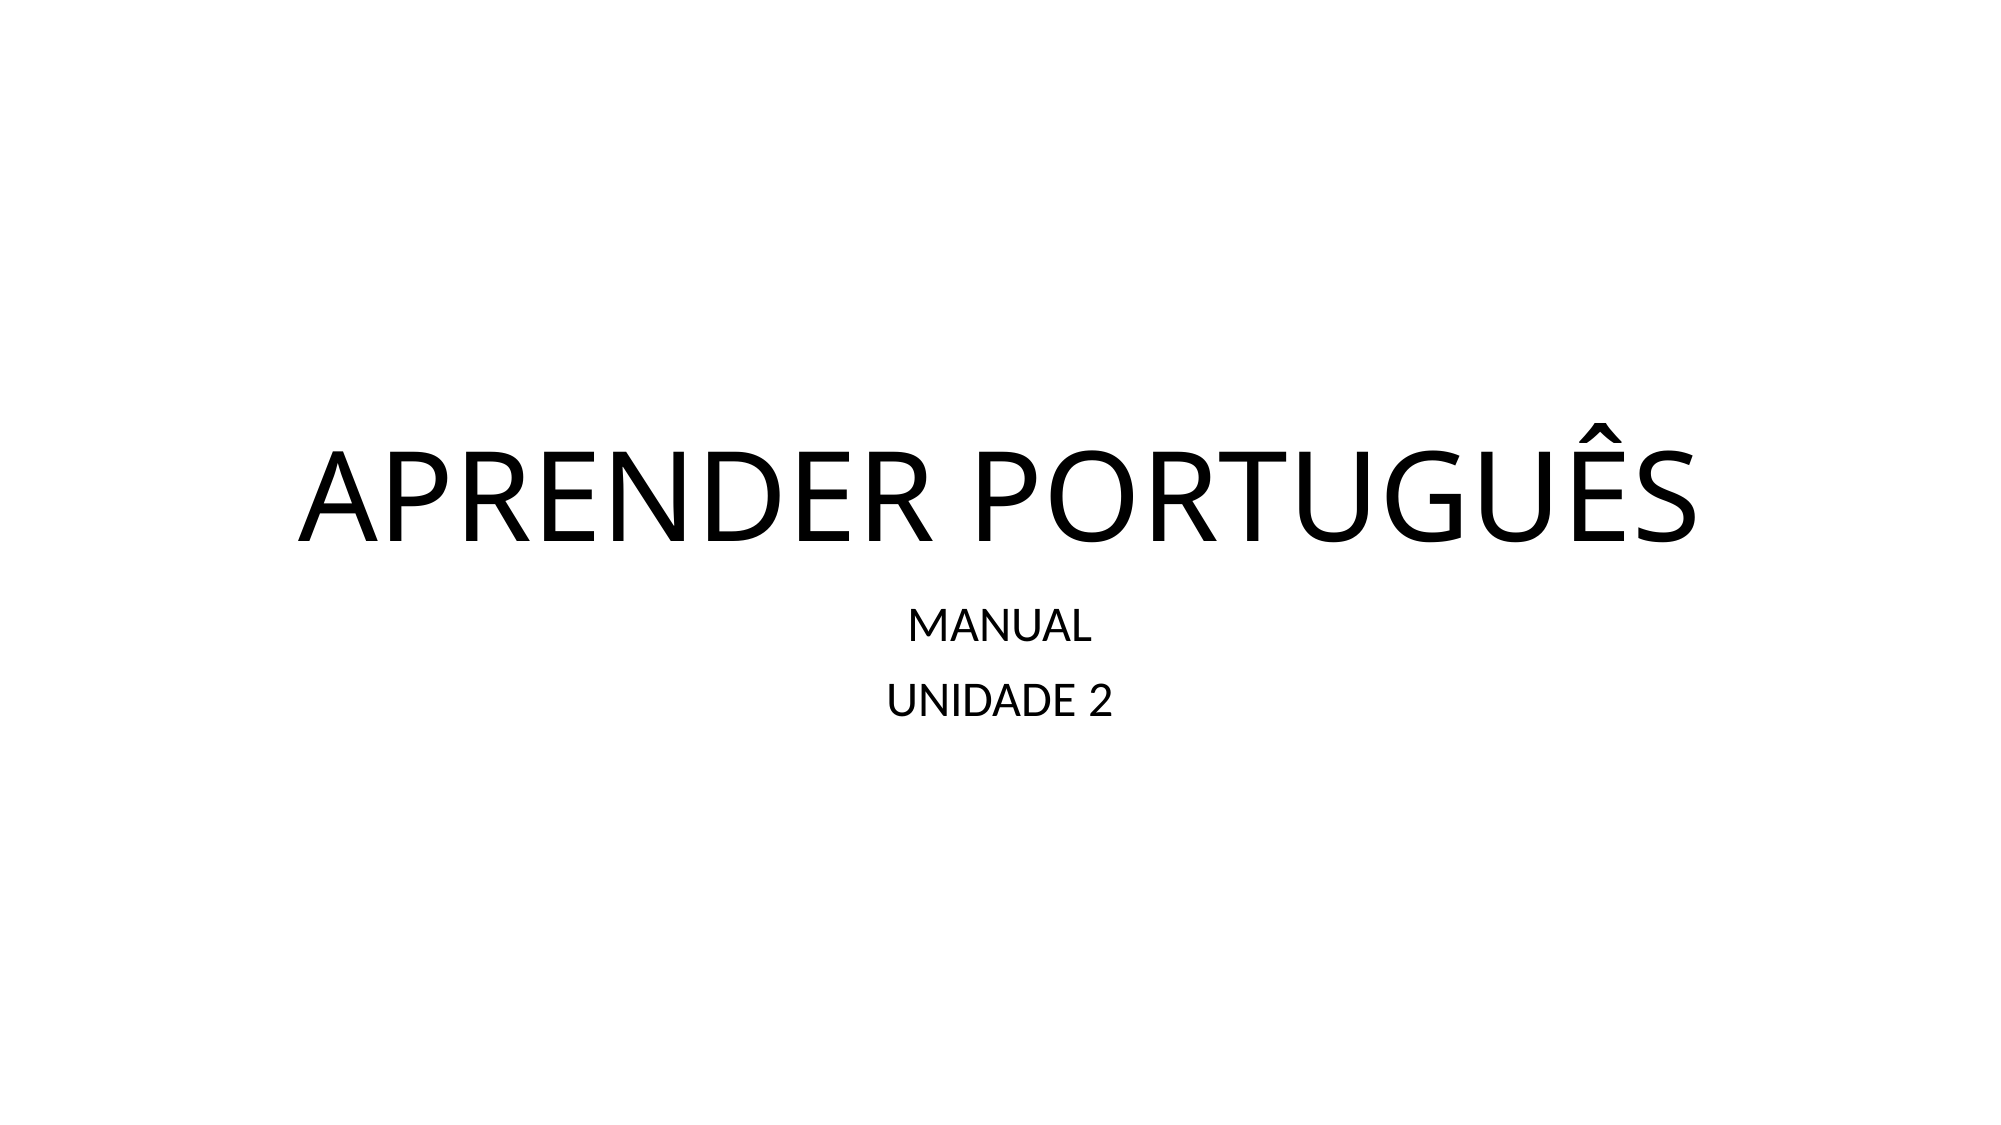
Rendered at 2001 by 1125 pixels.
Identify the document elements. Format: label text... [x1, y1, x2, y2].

title APRENDER PORTUGUÊS [249, 184, 1750, 576]
subtitle MANUAL UNIDADE 2 [249, 590, 1750, 863]
